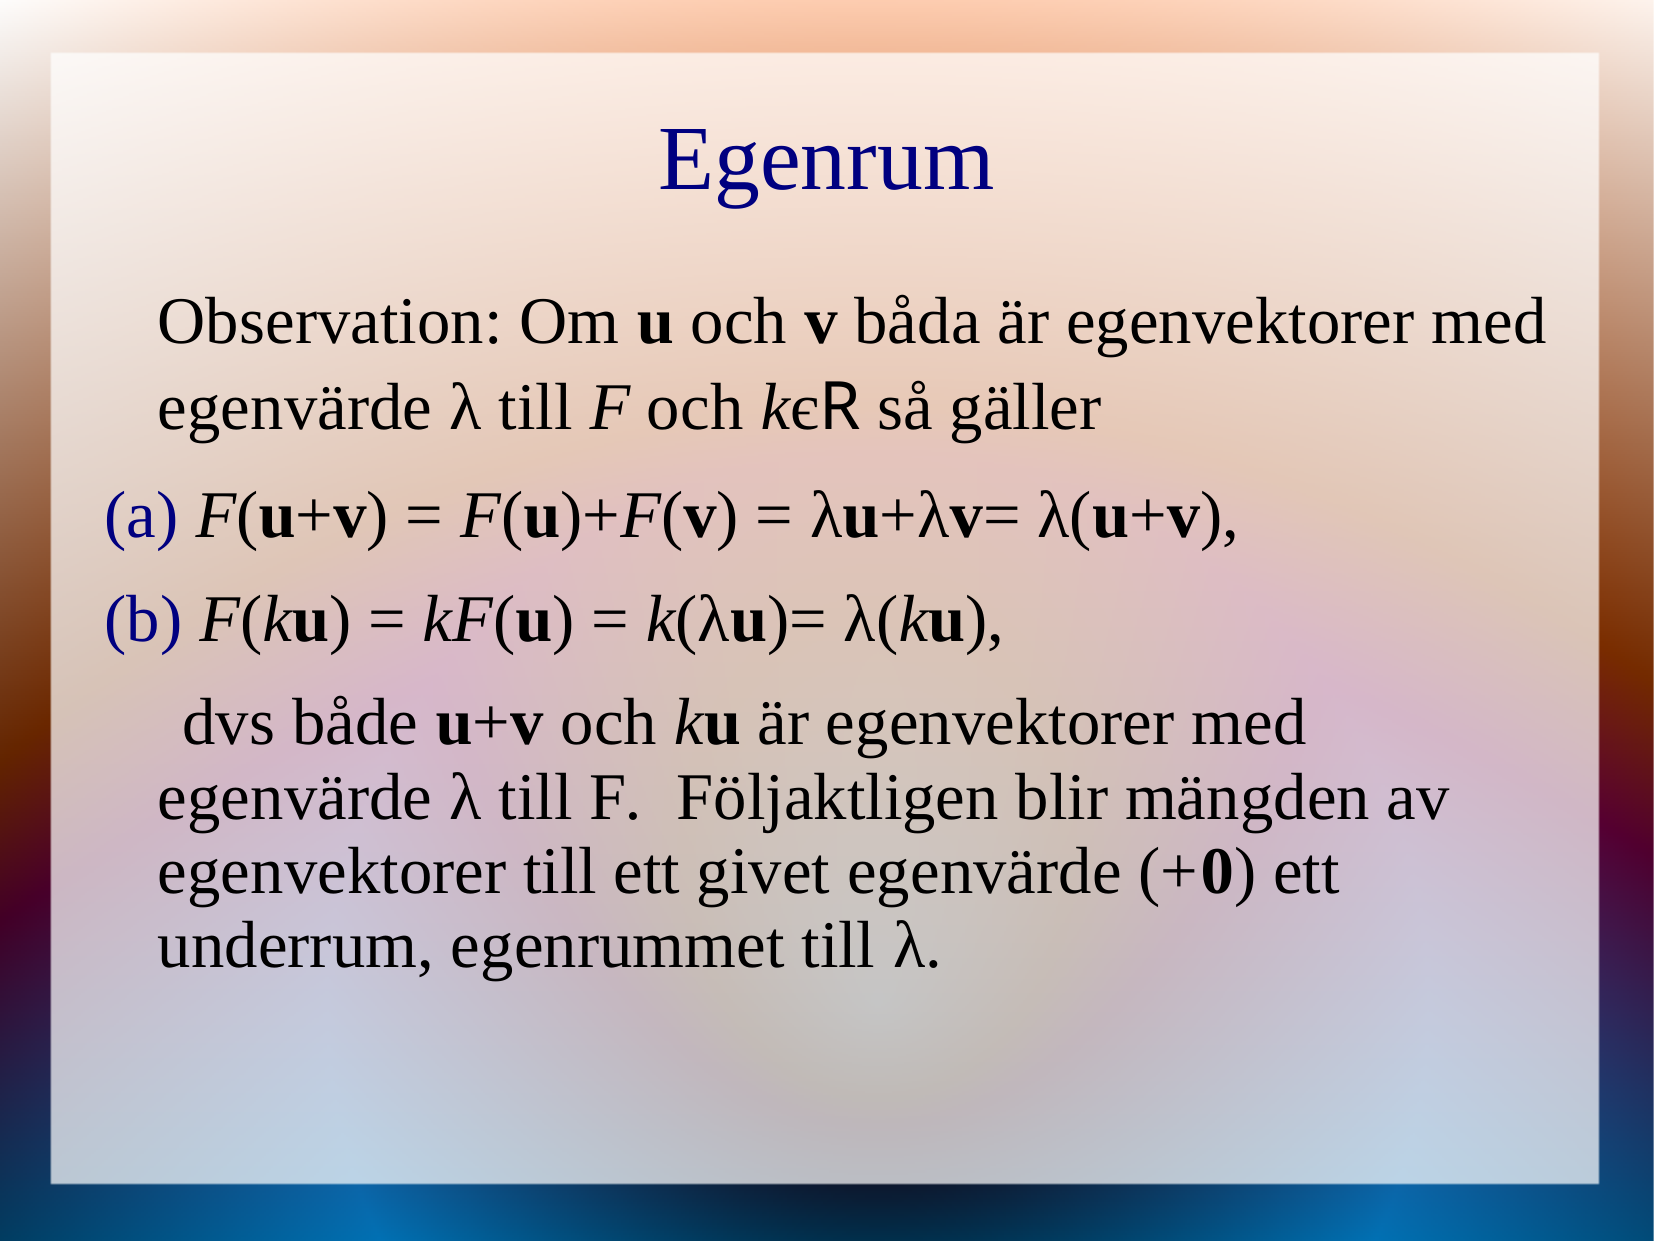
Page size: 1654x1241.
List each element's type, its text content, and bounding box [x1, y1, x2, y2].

title Egenrum [82, 62, 1571, 256]
picture [0, 0, 1654, 1241]
list Observation: Om u och v båda är egenvektorer med egenvärde λ till F och kєR så gäller F(u+v) = F(u)+F(v) = λu+λv= λ(u+v), F(ku) = kF(u) = k(λu)= λ(ku), dvs både u+v och ku är egenvektorer med egenvärde λ till F. Följaktligen blir mängden av egenvektorer till ett givet egenvärde (+0) ett underrum, egenrummet till λ. [86, 283, 1576, 1013]
